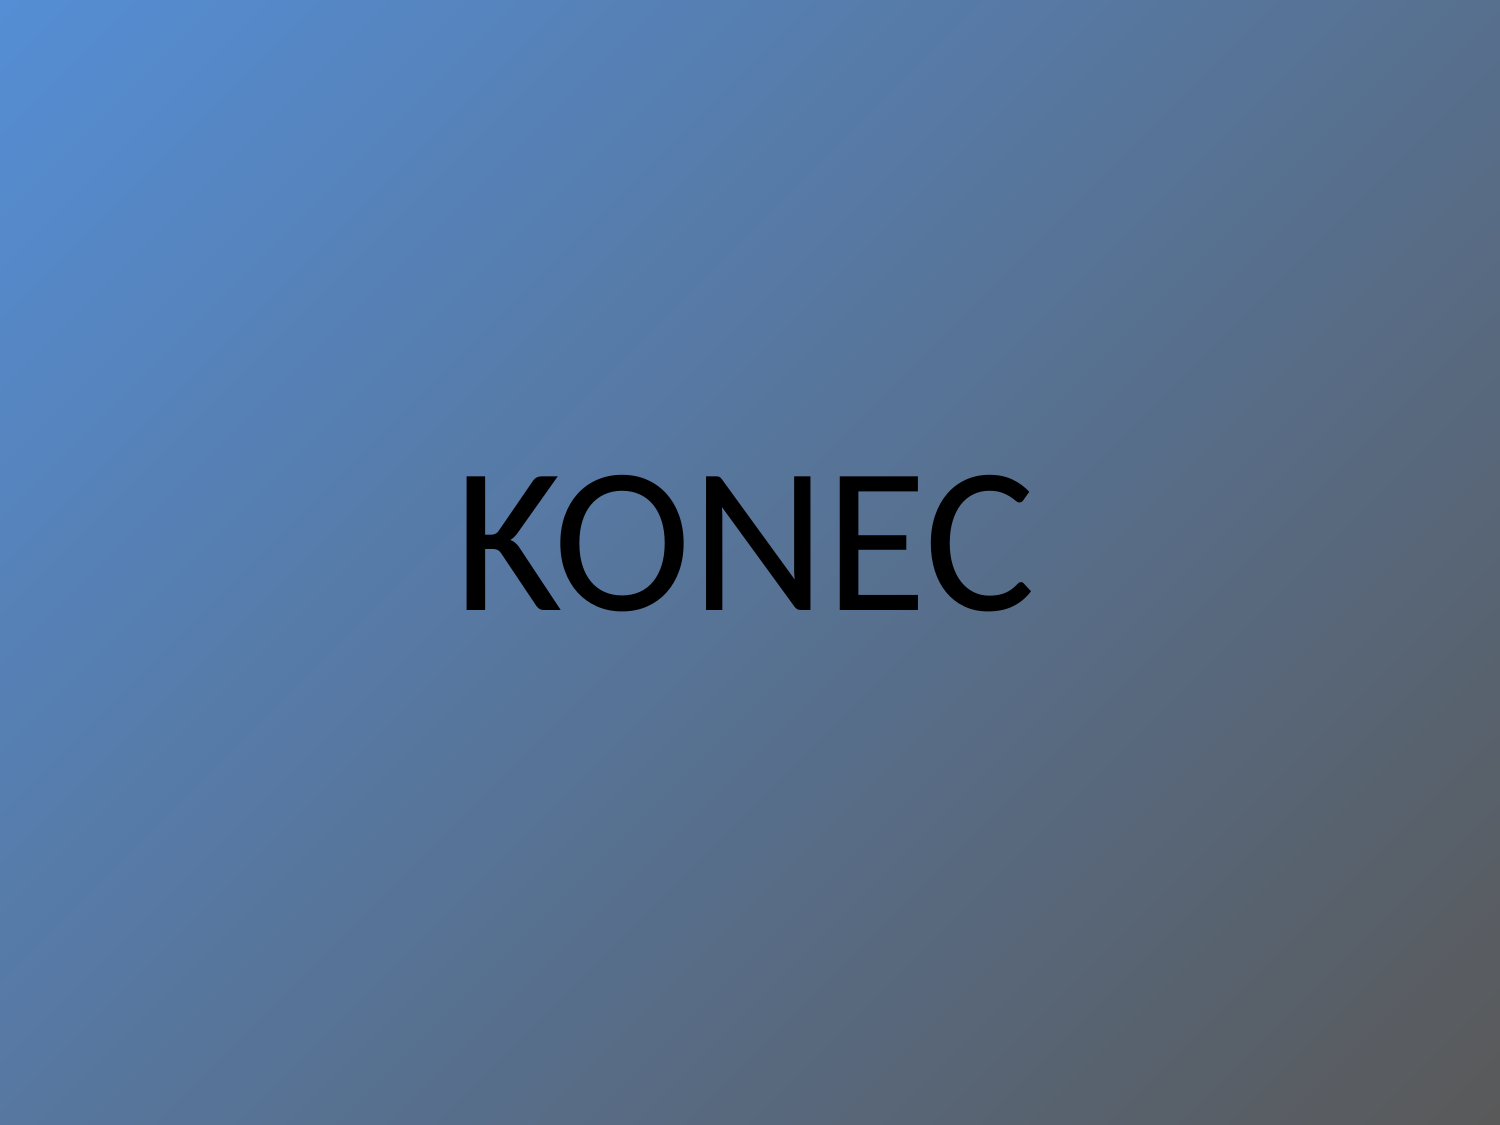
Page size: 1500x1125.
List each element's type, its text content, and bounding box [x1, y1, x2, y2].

title KONEC [70, 433, 1421, 622]
